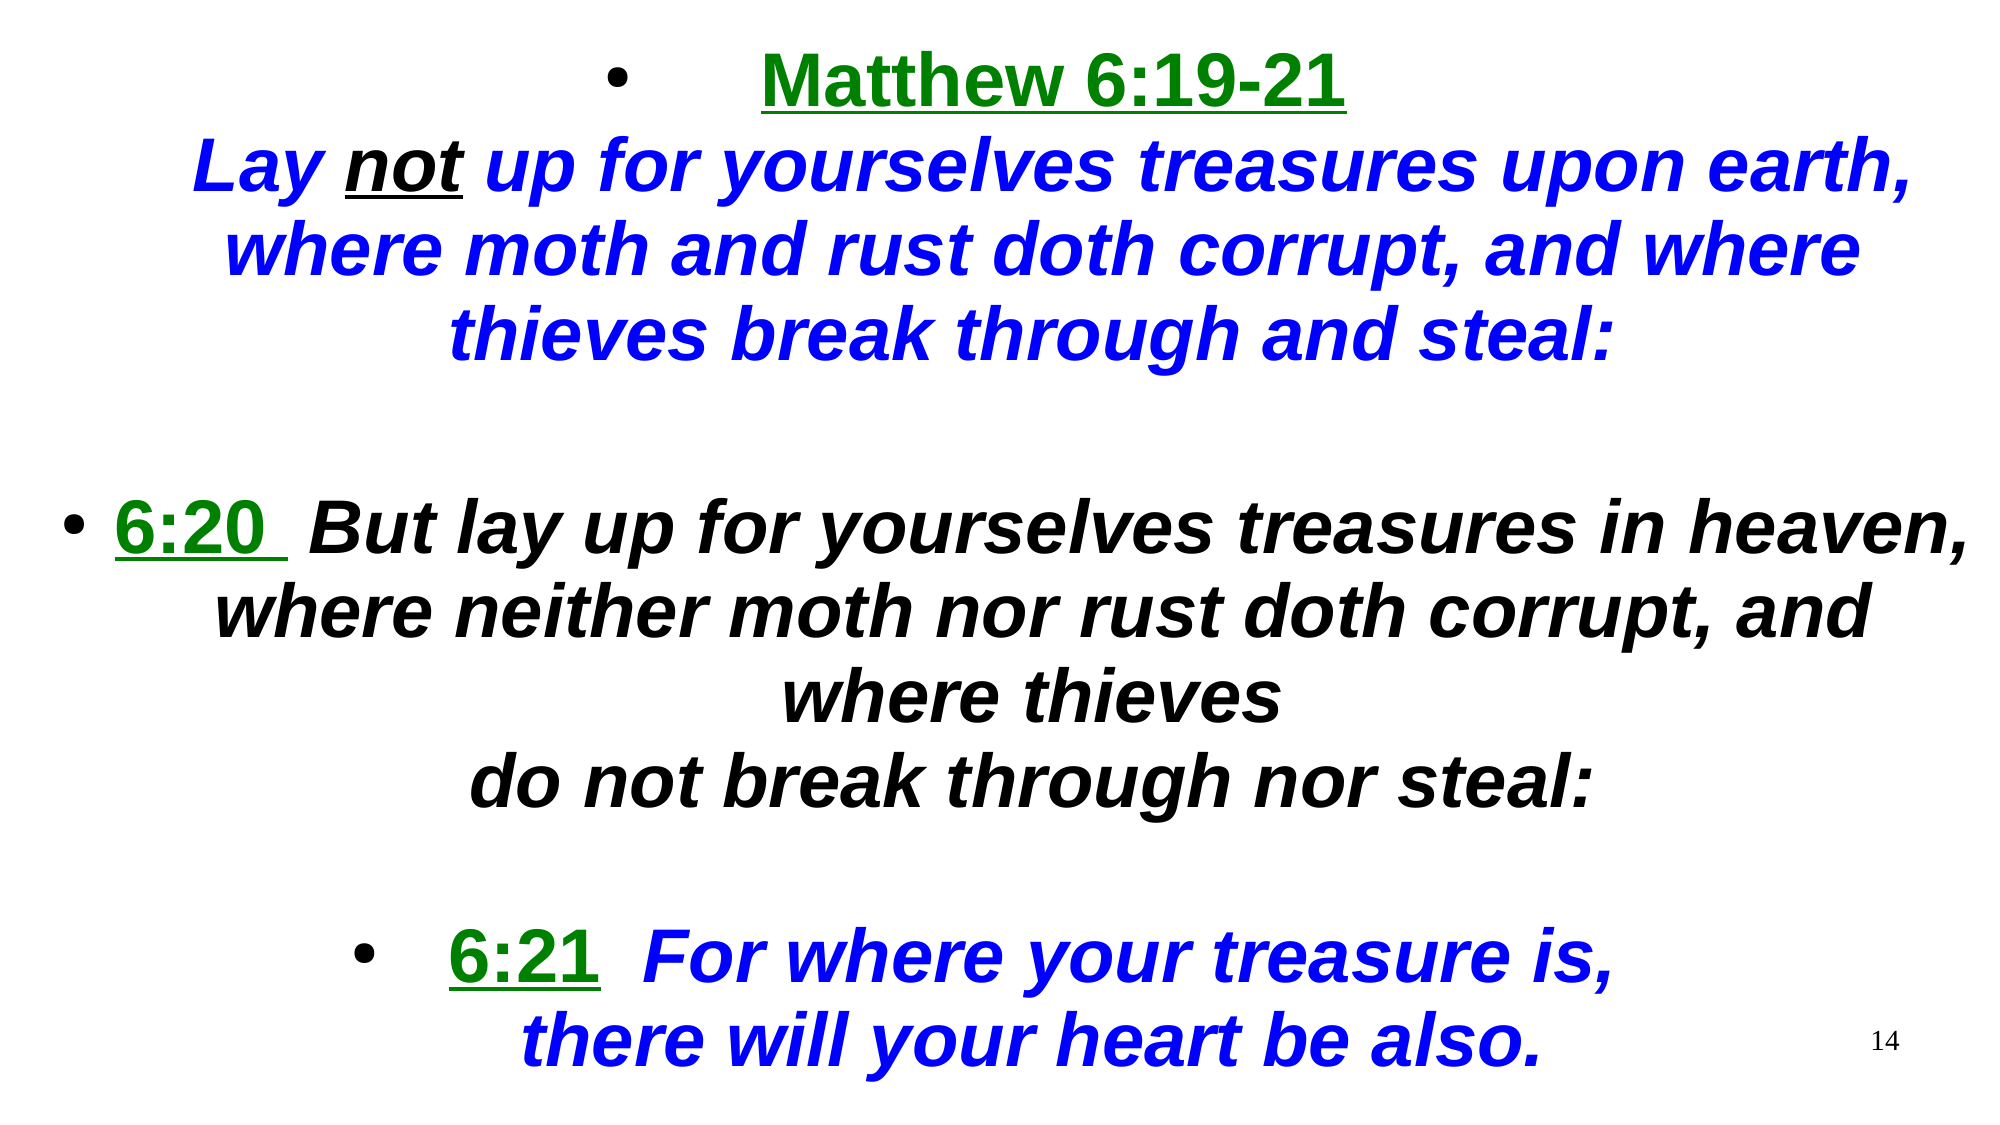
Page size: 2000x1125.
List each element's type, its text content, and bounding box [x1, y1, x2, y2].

list Matthew 6:19-21 Lay not up for yourselves treasures upon earth, where moth and rust doth corrupt, and where thieves break through and steal: 6:20 But lay up for yourselves treasures in heaven, where neither moth nor rust doth corrupt, and where thieves do not break through nor steal: 6:21 For where your treasure is, there will your heart be also. [37, 37, 1988, 1088]
